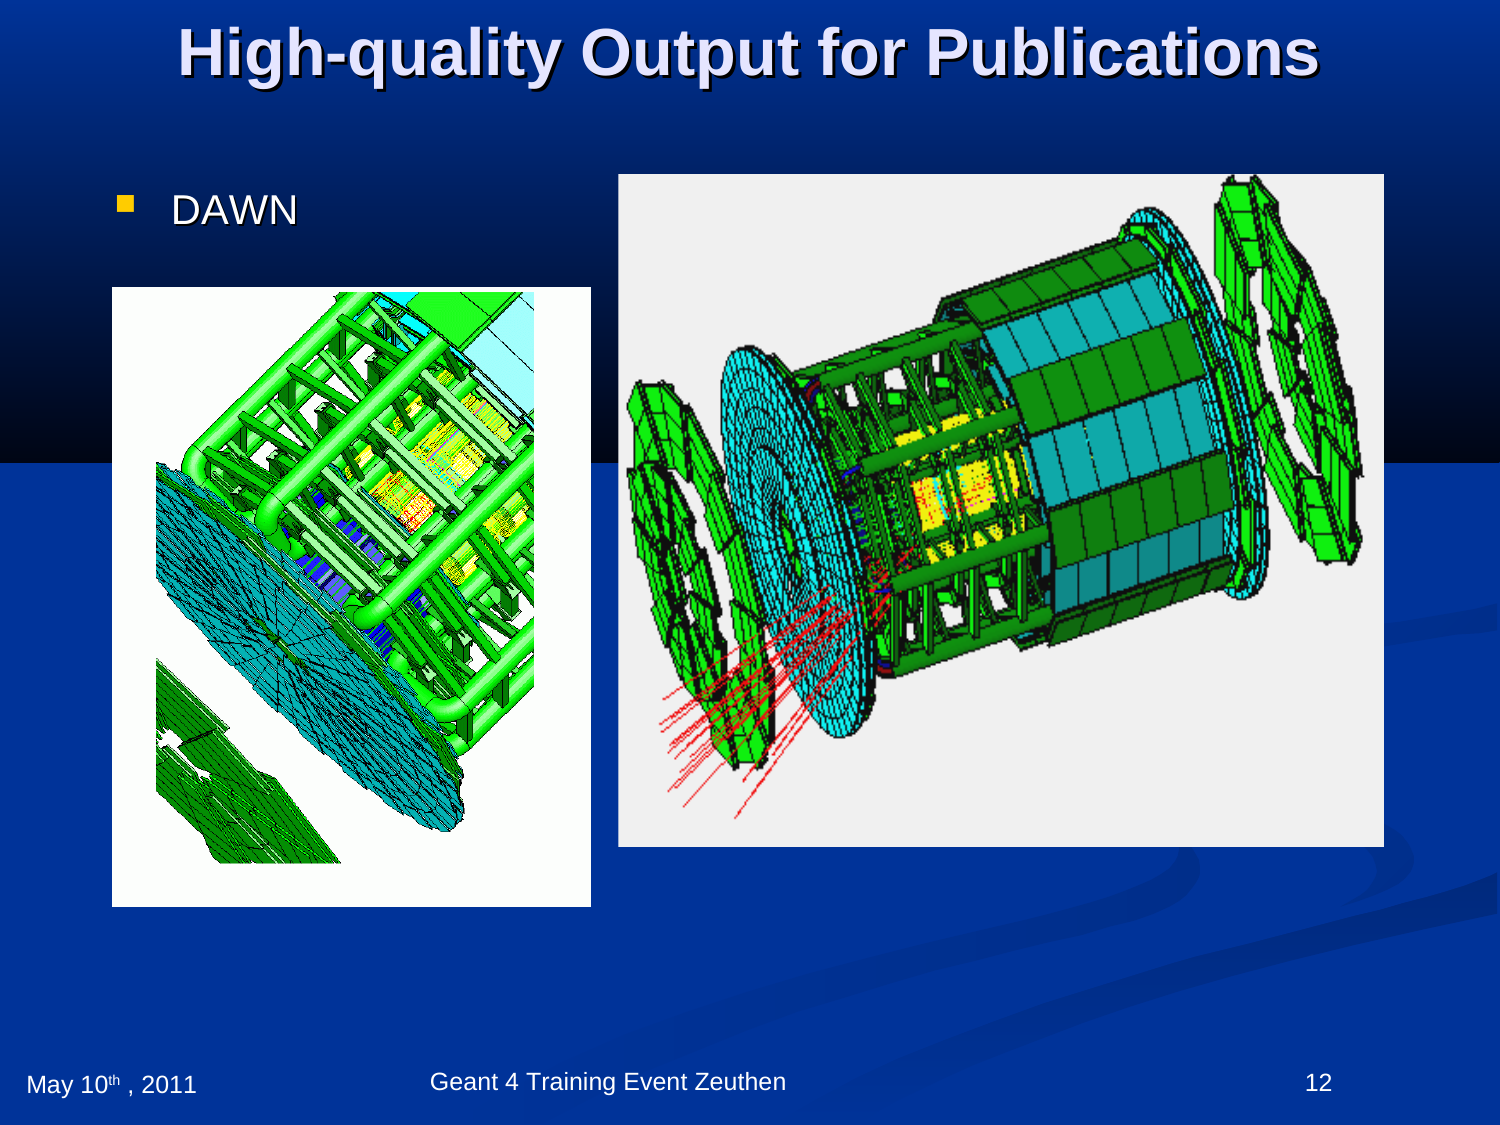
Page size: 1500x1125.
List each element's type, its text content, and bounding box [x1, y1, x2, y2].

picture [112, 287, 591, 907]
title High-quality Output for Publications [75, 1, 1426, 97]
picture [618, 174, 1384, 847]
list DAWN [99, 174, 618, 241]
